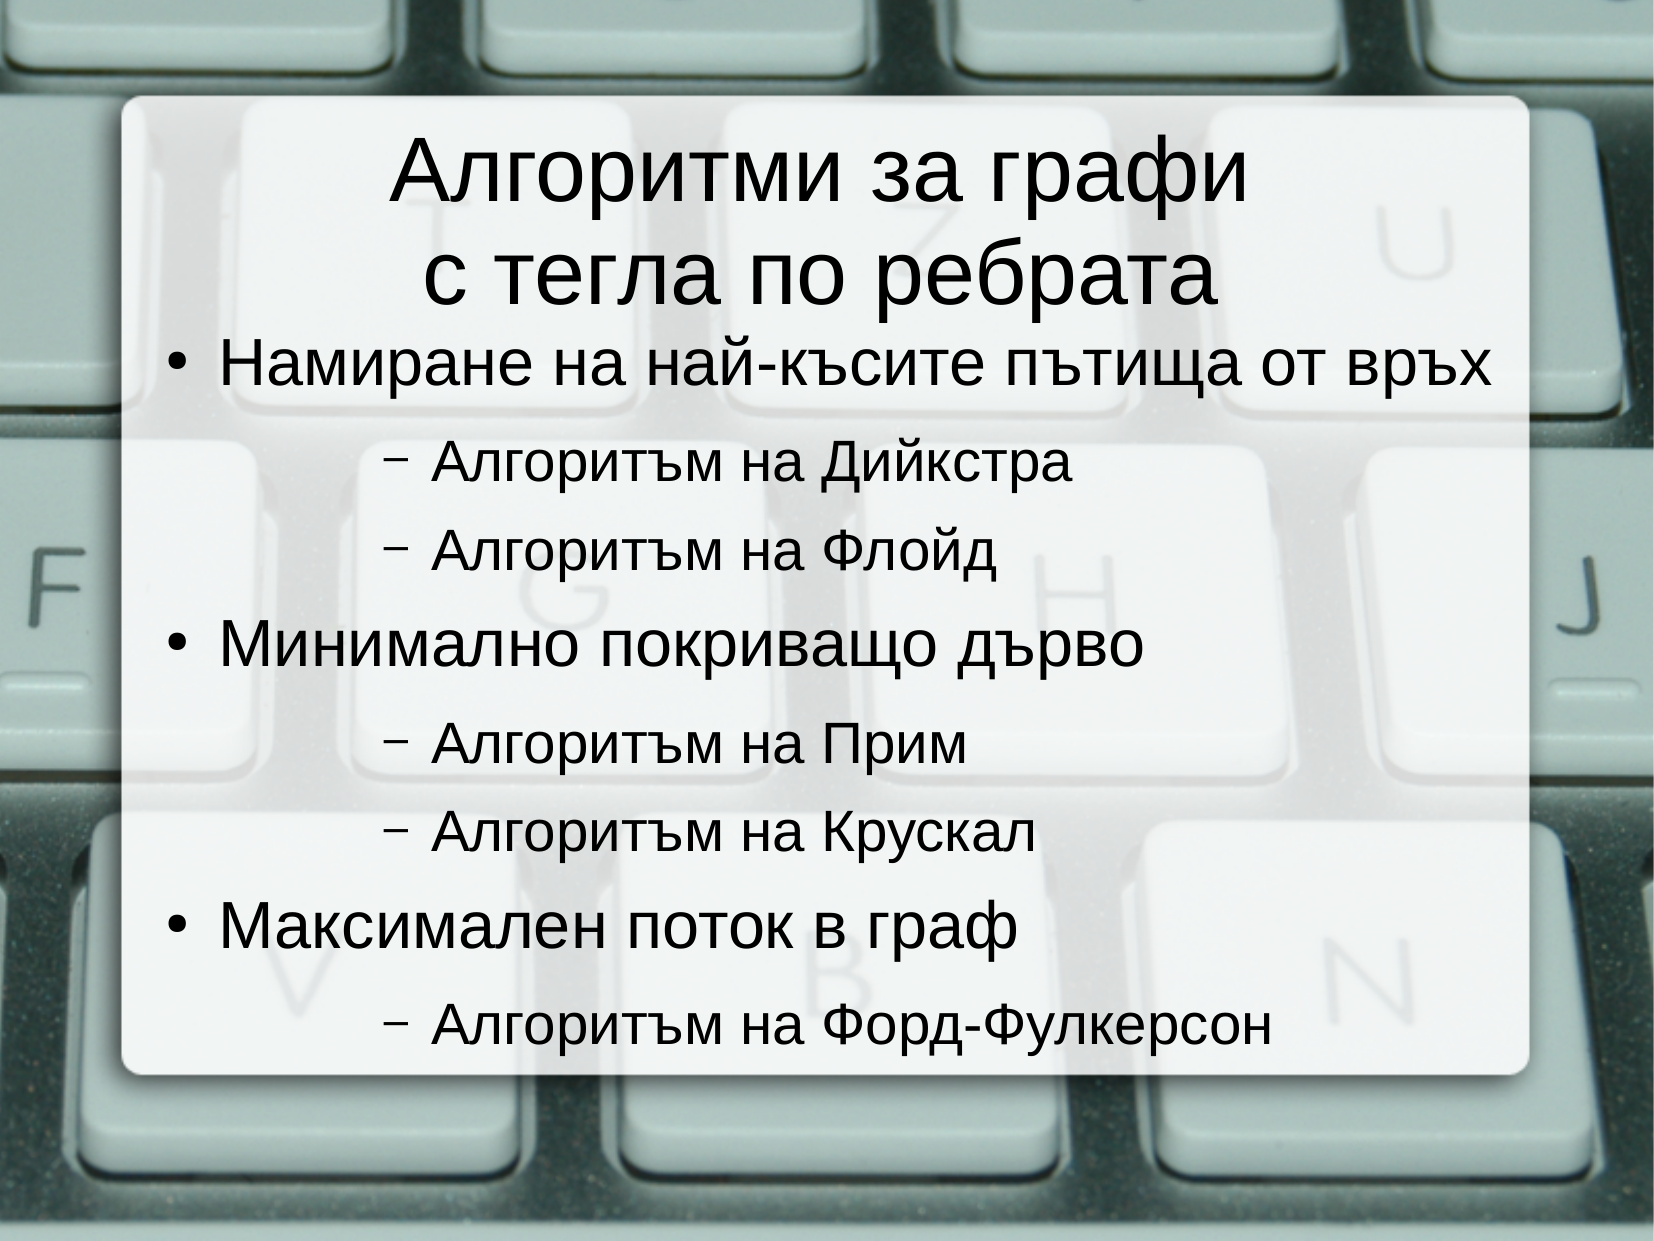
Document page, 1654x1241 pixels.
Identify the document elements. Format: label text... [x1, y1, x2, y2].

list Намиране на най-късите пътища от връх Алгоритъм на Дийкстра Алгоритъм на Флойд Минимално покриващо дърво Алгоритъм на Прим Алгоритъм на Крускал Максимален поток в граф Алгоритъм на Форд-Фулкерсон [147, 324, 1506, 1059]
picture [0, 0, 1654, 1241]
title Алгоритми за графи с тегла по ребрата [135, 117, 1506, 325]
